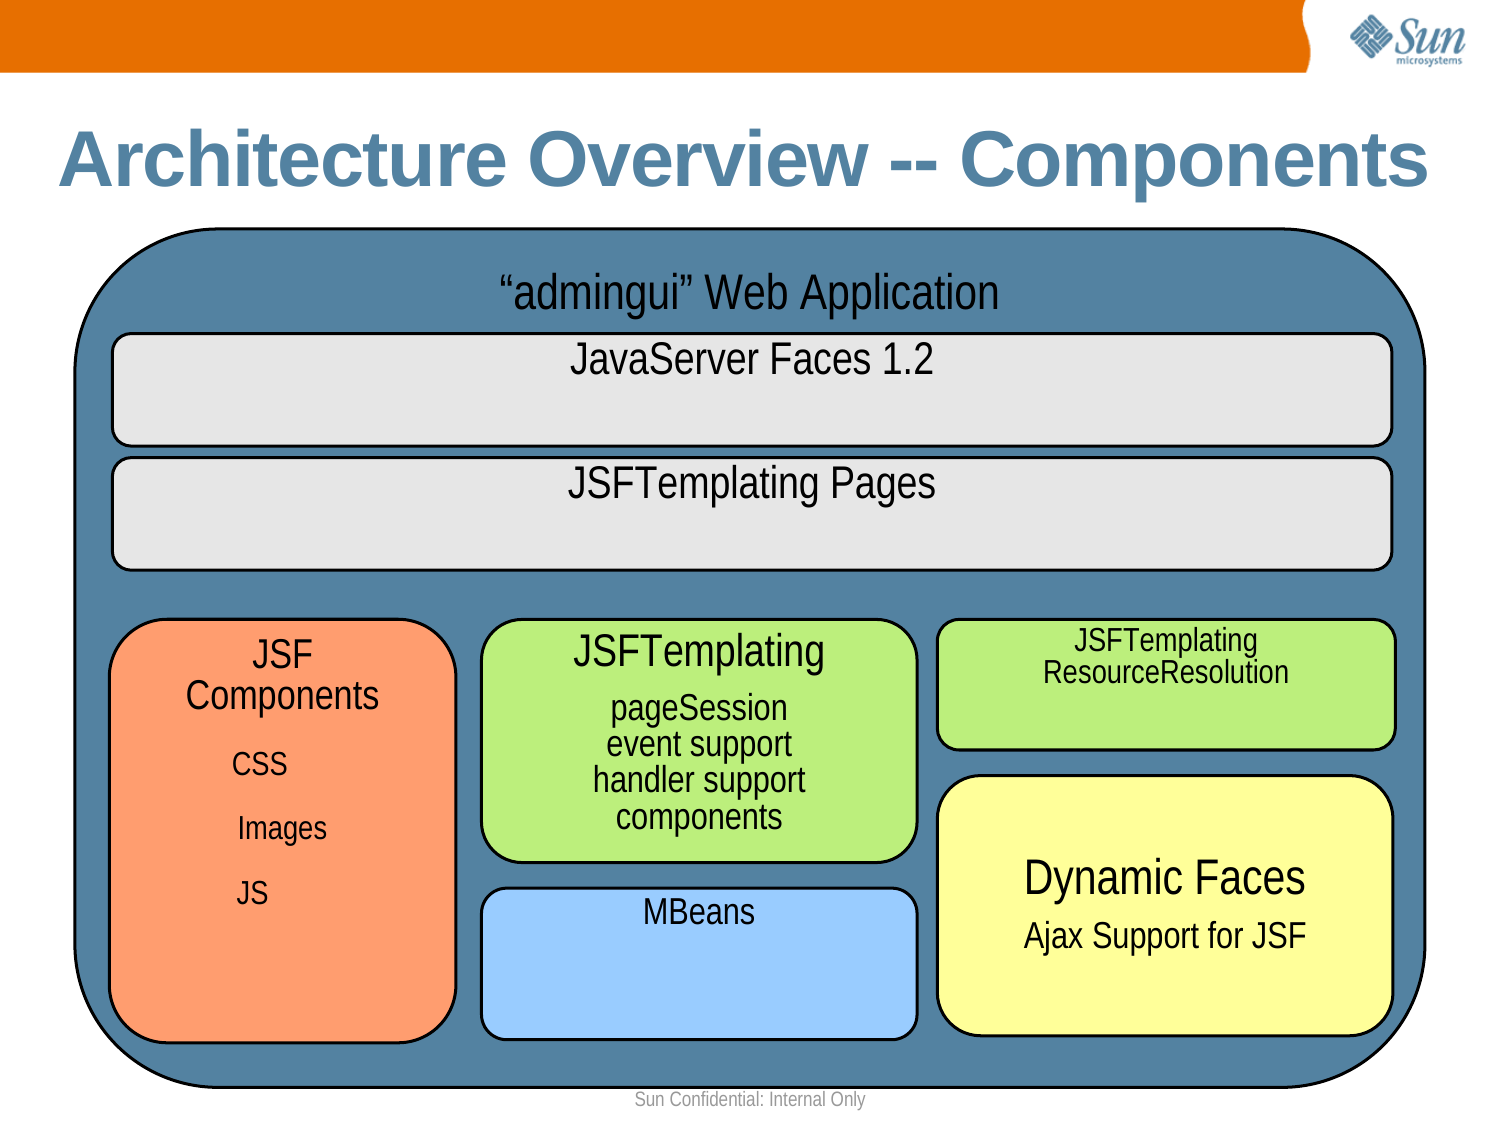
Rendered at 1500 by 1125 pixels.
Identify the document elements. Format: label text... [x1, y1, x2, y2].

text_box JavaServer Faces 1.2 [112, 333, 1392, 447]
text_box JSF Components CSS Images JS [109, 619, 456, 1043]
text_box MBeans [481, 888, 918, 1040]
text_box JSFTemplating ResourceResolution [937, 619, 1396, 751]
text_box “admingui” Web Application [74, 228, 1425, 1088]
text_box JSFTemplating Pages [112, 457, 1392, 571]
picture [0, 0, 1500, 75]
title Architecture Overview -- Components [57, 122, 1483, 227]
text_box Dynamic Faces Ajax Support for JSF [937, 775, 1393, 1036]
text_box JSFTemplating pageSession event support handler support components [481, 619, 918, 863]
